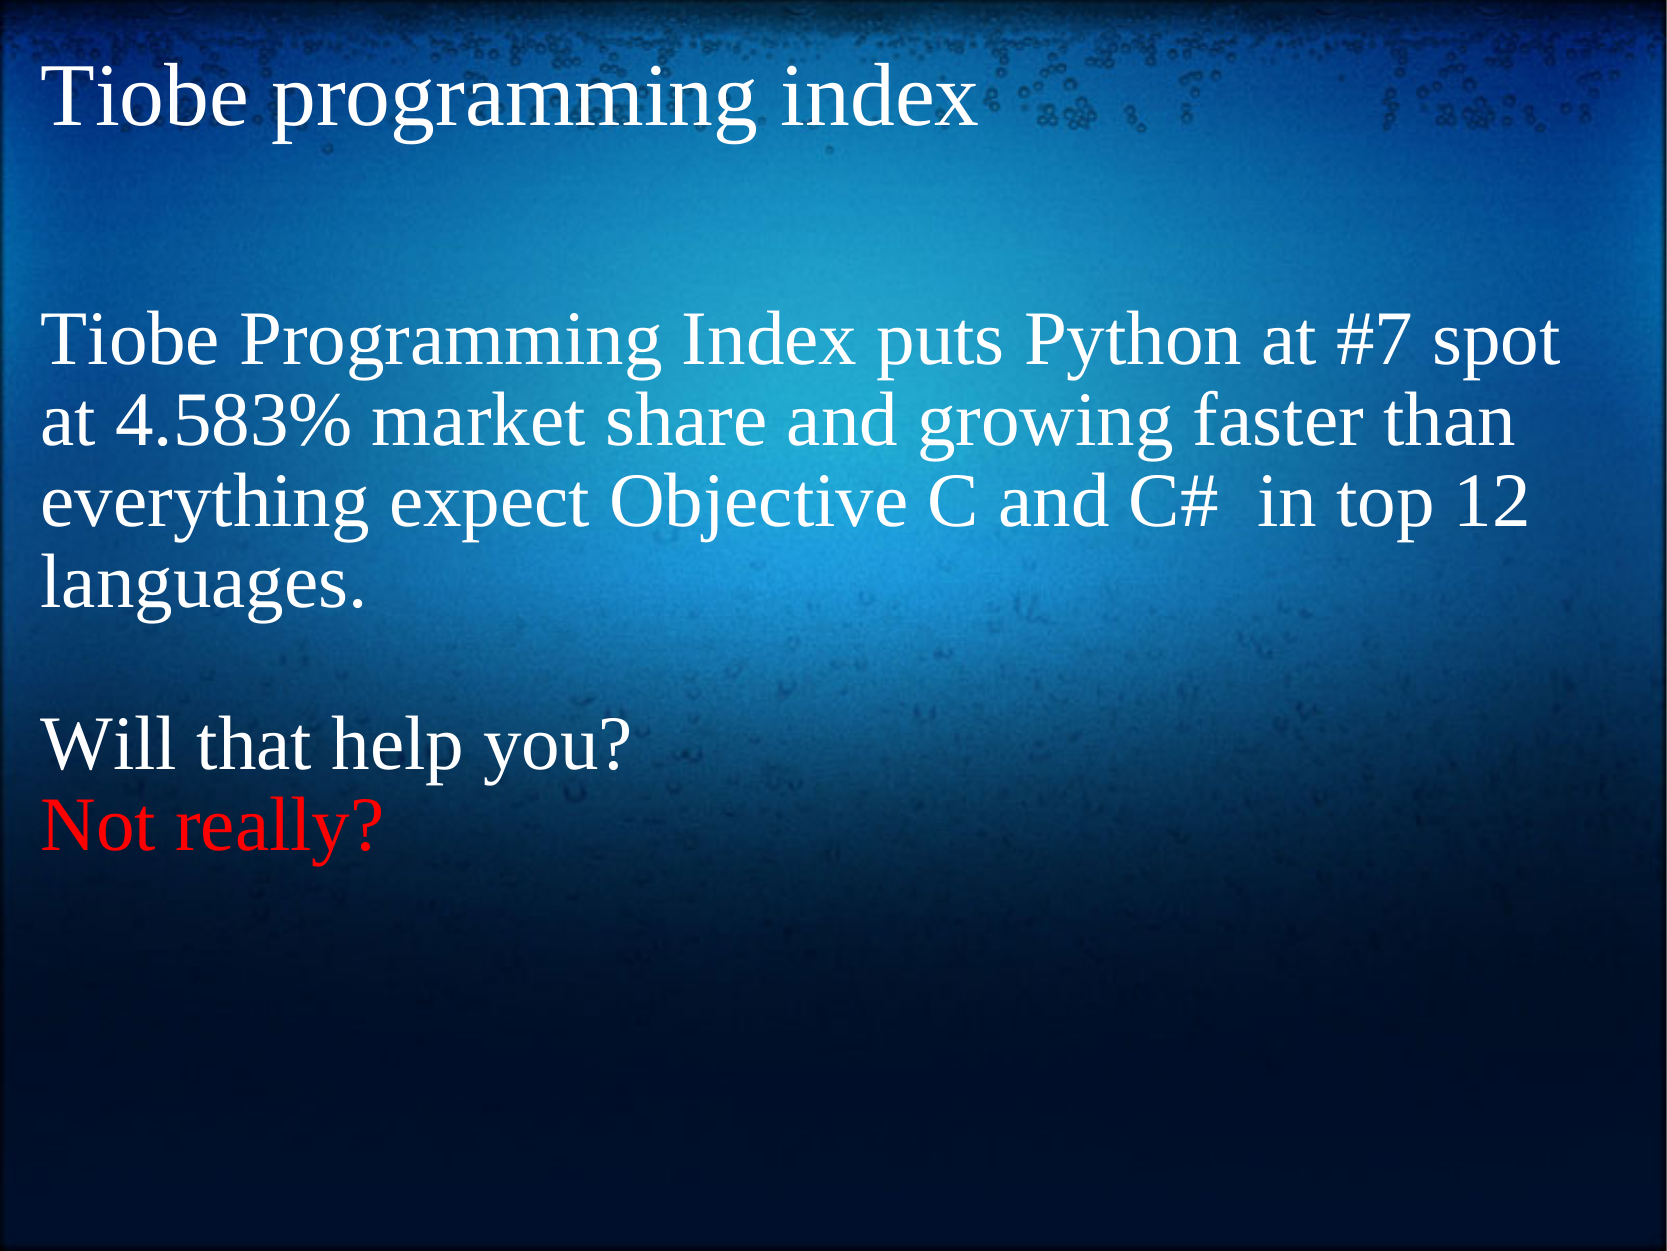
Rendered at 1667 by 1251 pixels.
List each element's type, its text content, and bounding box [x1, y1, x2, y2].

list Tiobe Programming Index puts Python at #7 spot at 4.583% market share and growing faster than everything expect Objective C and C# in top 12 languages. Will that help you? Not really? [40, 300, 1627, 1201]
picture [0, 0, 1667, 1251]
title Tiobe programming index [40, 50, 1627, 201]
